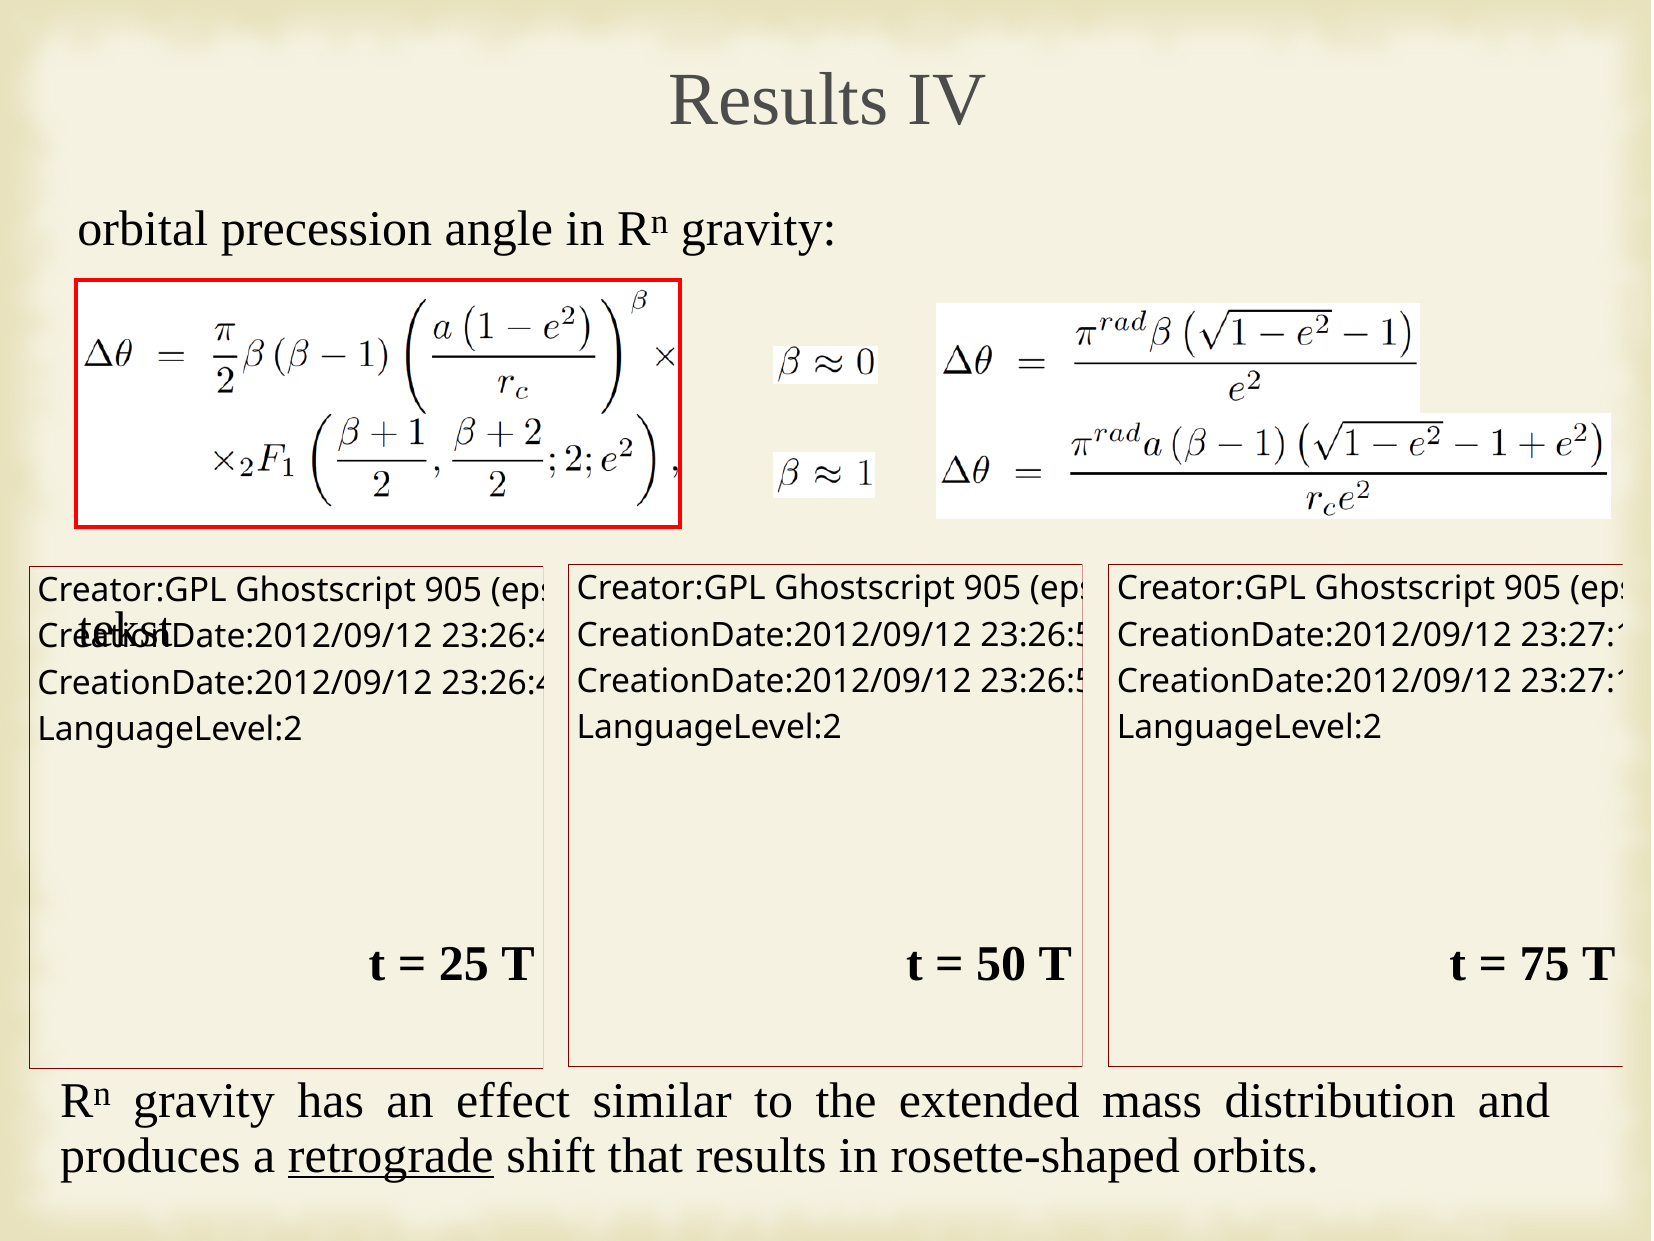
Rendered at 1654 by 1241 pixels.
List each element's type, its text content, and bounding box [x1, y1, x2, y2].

list t = 75 T [1449, 936, 1642, 1001]
list t = 25 T [368, 936, 561, 1001]
list tekst [78, 602, 1571, 1191]
list t = 50 T [906, 936, 1098, 1001]
picture [0, 0, 1651, 1241]
title Results IV [64, 42, 1591, 156]
list Rn gravity has an effect similar to the extended mass distribution and produces a retrograde shift that results in rosette-shaped orbits. [60, 1072, 1552, 1186]
list orbital precession angle in Rn gravity: [77, 200, 871, 276]
